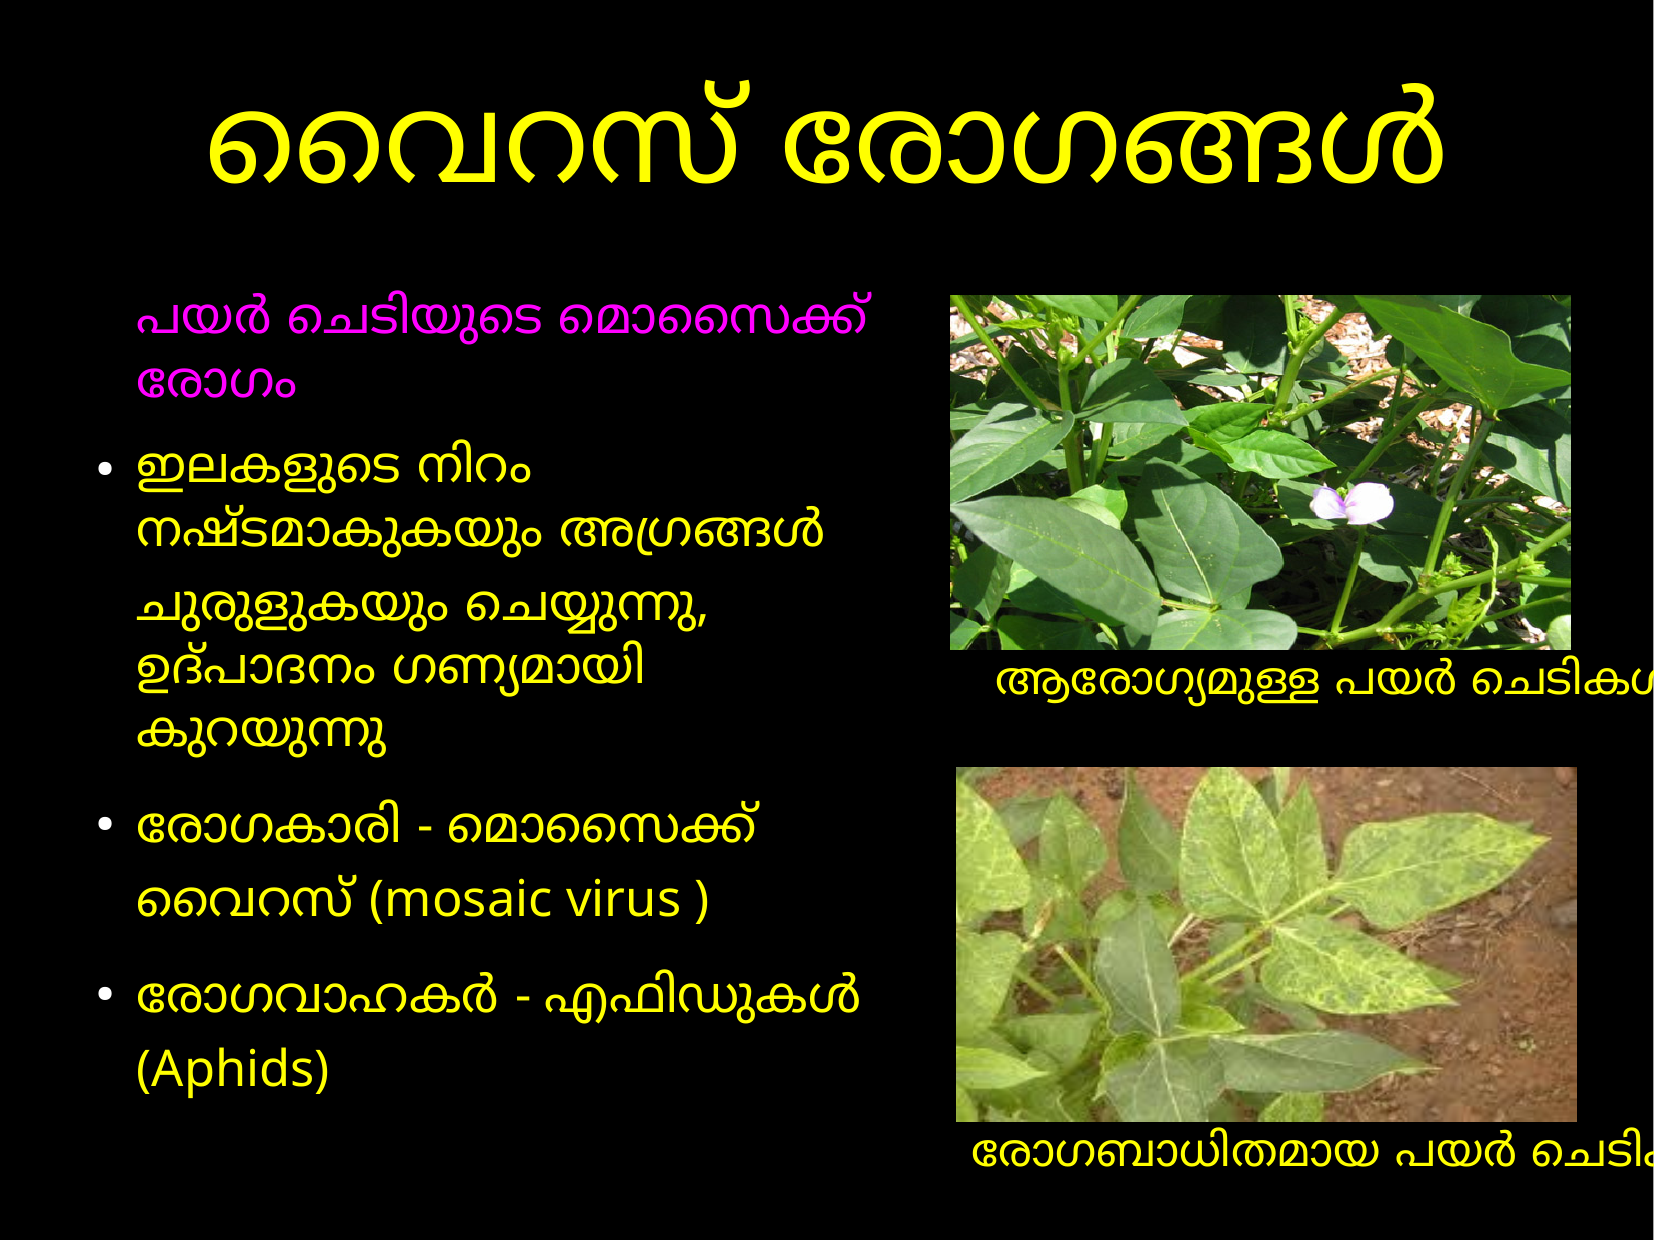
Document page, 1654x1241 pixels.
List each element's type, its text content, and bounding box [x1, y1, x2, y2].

text_box രോഗബാധിതമായ പയര്‍ ചെടികള്‍ [956, 1116, 1596, 1198]
picture [956, 767, 1577, 1123]
text_box ആരോഗ്യമുള്ള പയര്‍ ചെടികള്‍ [980, 650, 1540, 727]
title വൈറസ് രോഗങ്ങള്‍ [82, 49, 1571, 257]
picture [950, 295, 1571, 650]
list പയര്‍ ചെടിയുടെ മൊസൈക്ക് രോഗം ഇലകളുടെ നിറം നഷ്ടമാകുകയും അഗ്രങ്ങള്‍ ചുരുളുകയും ചെയ്യുന്നു, ഉദ്പാദനം ഗണ്യമായി കുറയുന്നു രോഗകാരി - മൊസൈക്ക് വൈറസ് (mosaic virus ) രോഗവാഹകര്‍ - എഫിഡുകള്‍ (Aphids) [82, 290, 886, 1109]
